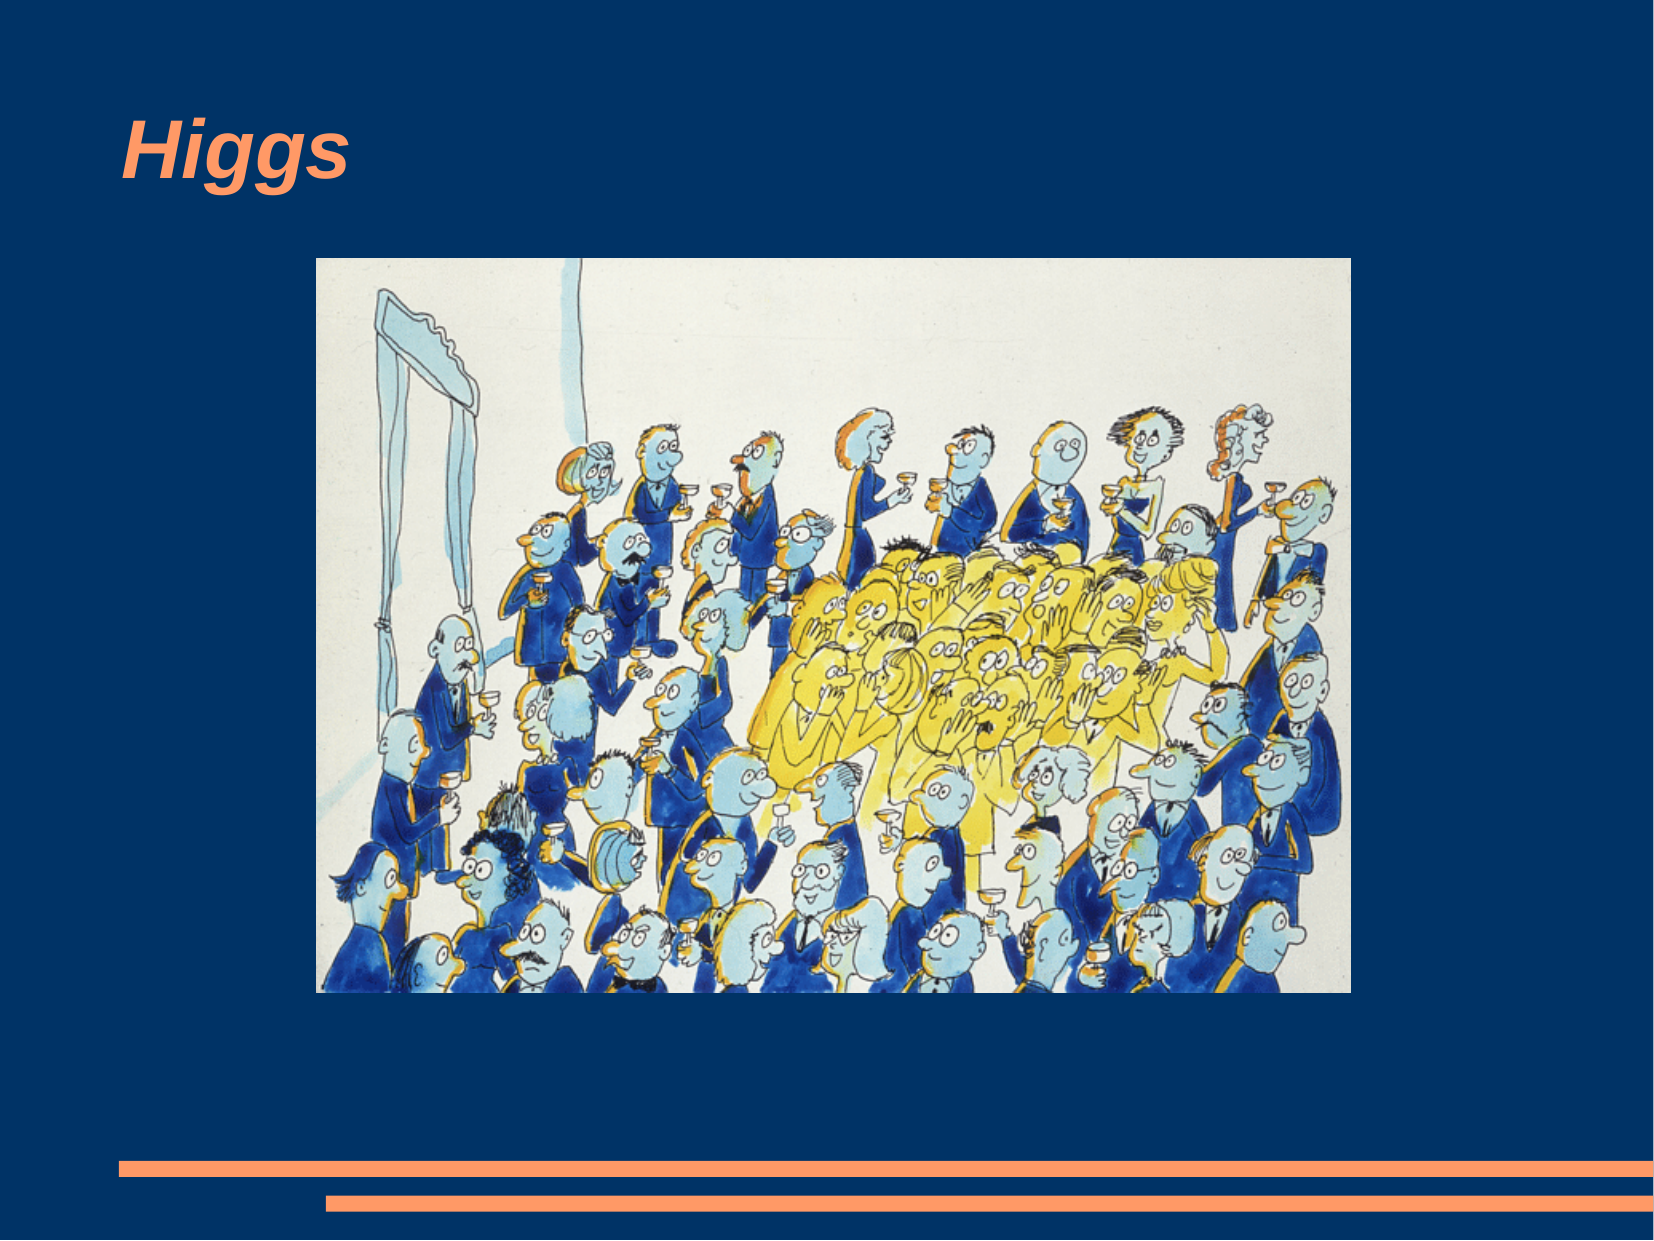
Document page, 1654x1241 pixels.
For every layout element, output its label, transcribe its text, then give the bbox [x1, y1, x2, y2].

picture [316, 258, 1351, 993]
title Higgs [121, 53, 1534, 247]
